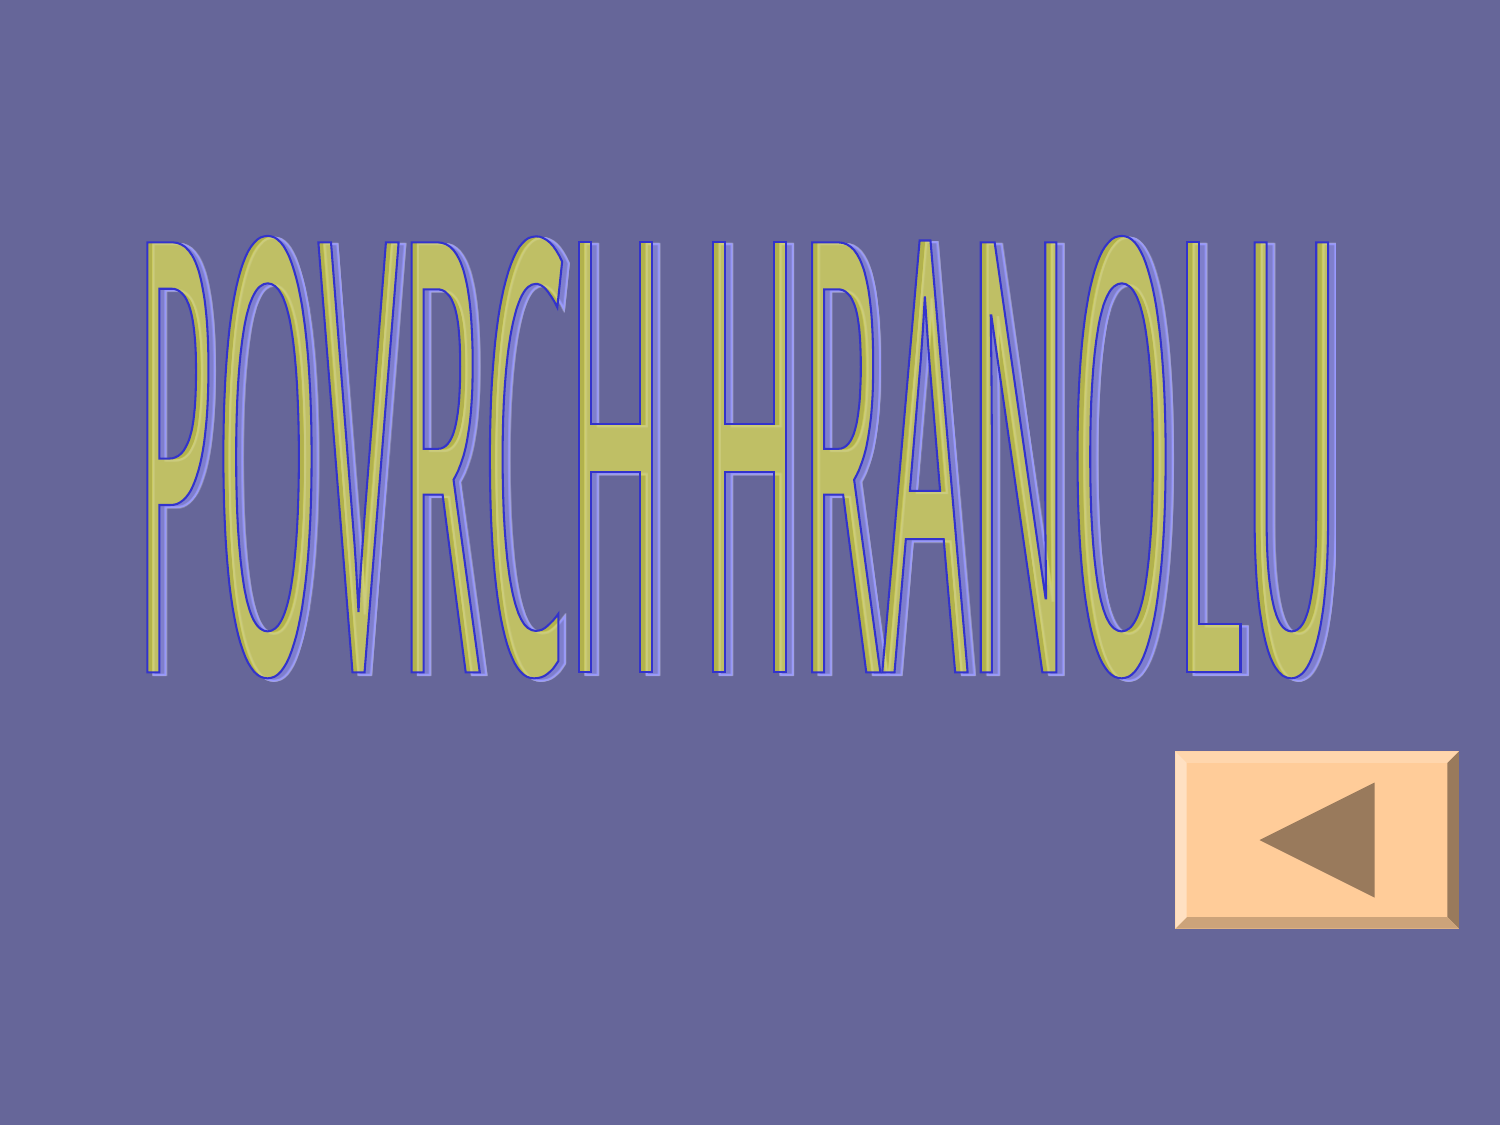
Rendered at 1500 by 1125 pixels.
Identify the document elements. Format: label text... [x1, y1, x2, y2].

text_box POVRCH HRANOLU [812, 242, 881, 673]
text_box POVRCH HRANOLU [489, 236, 563, 679]
text_box [1176, 751, 1459, 929]
text_box POVRCH HRANOLU [882, 240, 968, 673]
text_box POVRCH HRANOLU [579, 242, 653, 673]
text_box POVRCH HRANOLU [318, 242, 399, 673]
text_box POVRCH HRANOLU [411, 242, 480, 673]
text_box POVRCH HRANOLU [1254, 242, 1329, 679]
text_box POVRCH HRANOLU [1186, 242, 1241, 673]
text_box POVRCH HRANOLU [147, 242, 209, 673]
text_box POVRCH HRANOLU [713, 242, 787, 673]
text_box POVRCH HRANOLU [1077, 235, 1166, 679]
text_box POVRCH HRANOLU [980, 242, 1057, 673]
text_box POVRCH HRANOLU [223, 235, 312, 679]
